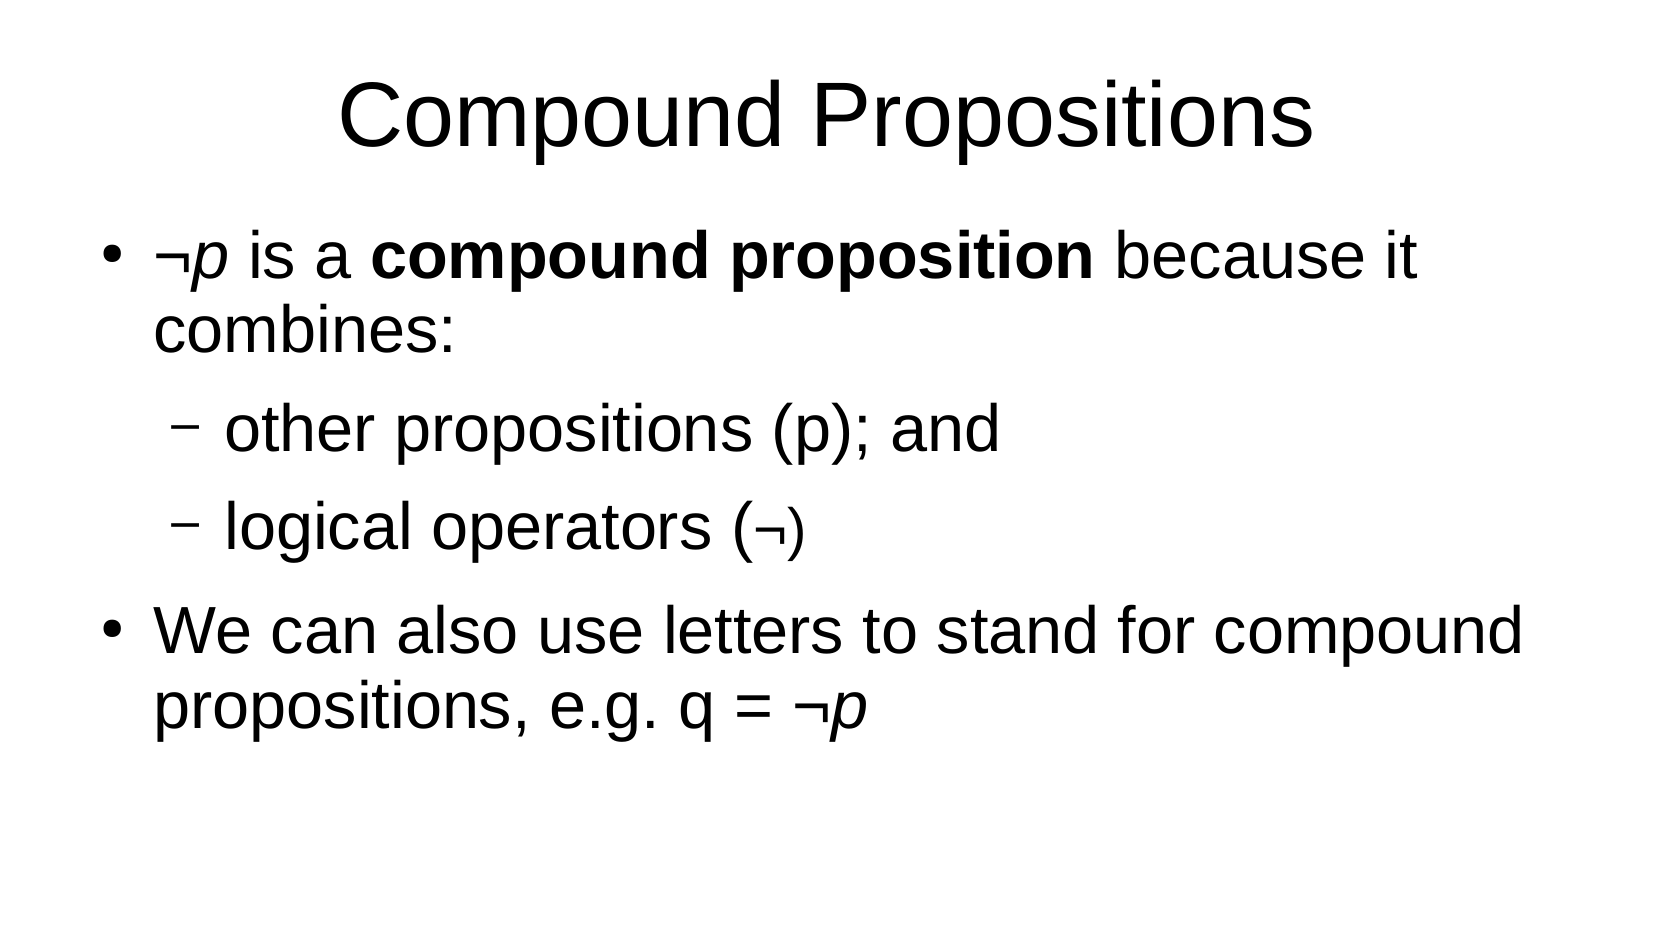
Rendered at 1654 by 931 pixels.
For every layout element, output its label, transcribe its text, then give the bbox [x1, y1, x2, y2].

title Compound Propositions [82, 37, 1571, 193]
list ¬p is a compound proposition because it combines: other propositions (p); and logical operators (¬) We can also use letters to stand for compound propositions, e.g. q = ¬p [82, 217, 1571, 758]
